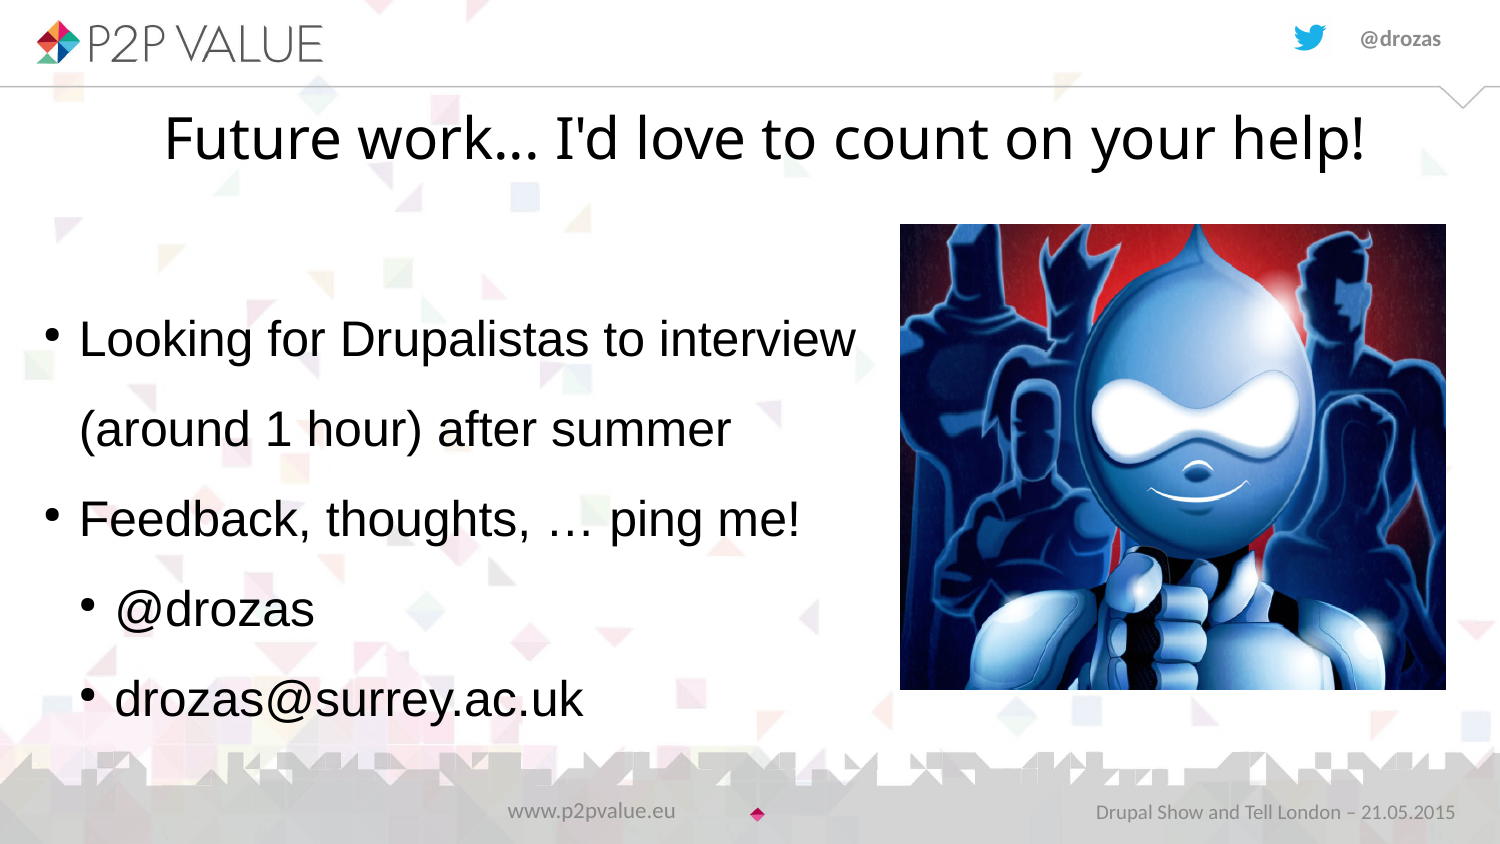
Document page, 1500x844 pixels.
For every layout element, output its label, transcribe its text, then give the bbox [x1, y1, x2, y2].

text_box @drozas [1333, 15, 1455, 60]
title Future work... I'd love to count on your help! [60, 92, 1471, 181]
text_box www.p2pvalue.eu [501, 789, 720, 829]
picture [0, 0, 1500, 844]
text_box Drupal Show and Tell London – 21.05.2015 [777, 788, 1470, 834]
subtitle Looking for Drupalistas to interview (around 1 hour) after summer Feedback, thoughts, … ping me! @drozas drozas@surrey.ac.uk [30, 270, 1006, 844]
